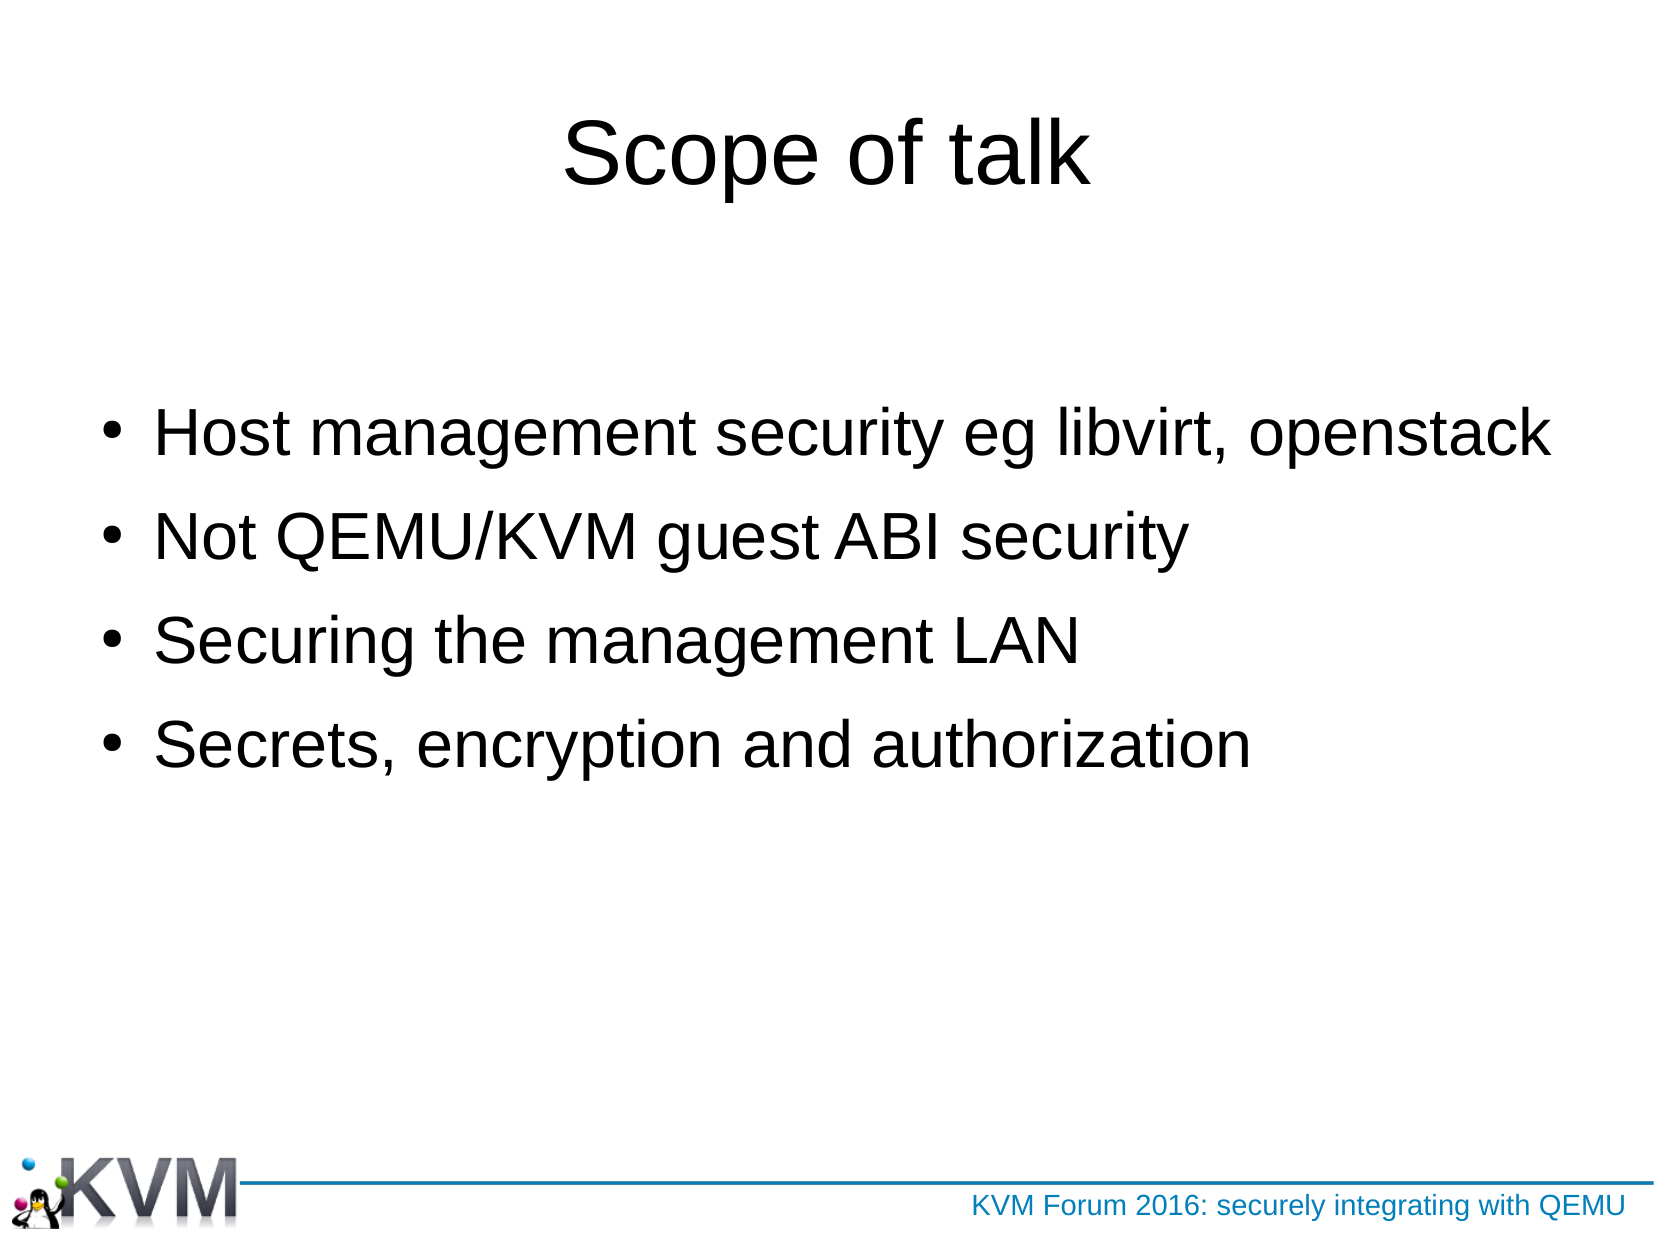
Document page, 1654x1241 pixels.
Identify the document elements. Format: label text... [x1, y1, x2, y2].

list Host management security eg libvirt, openstack Not QEMU/KVM guest ABI security Securing the management LAN Secrets, encryption and authorization [82, 290, 1571, 1010]
picture [11, 1157, 1654, 1229]
title Scope of talk [82, 49, 1571, 257]
